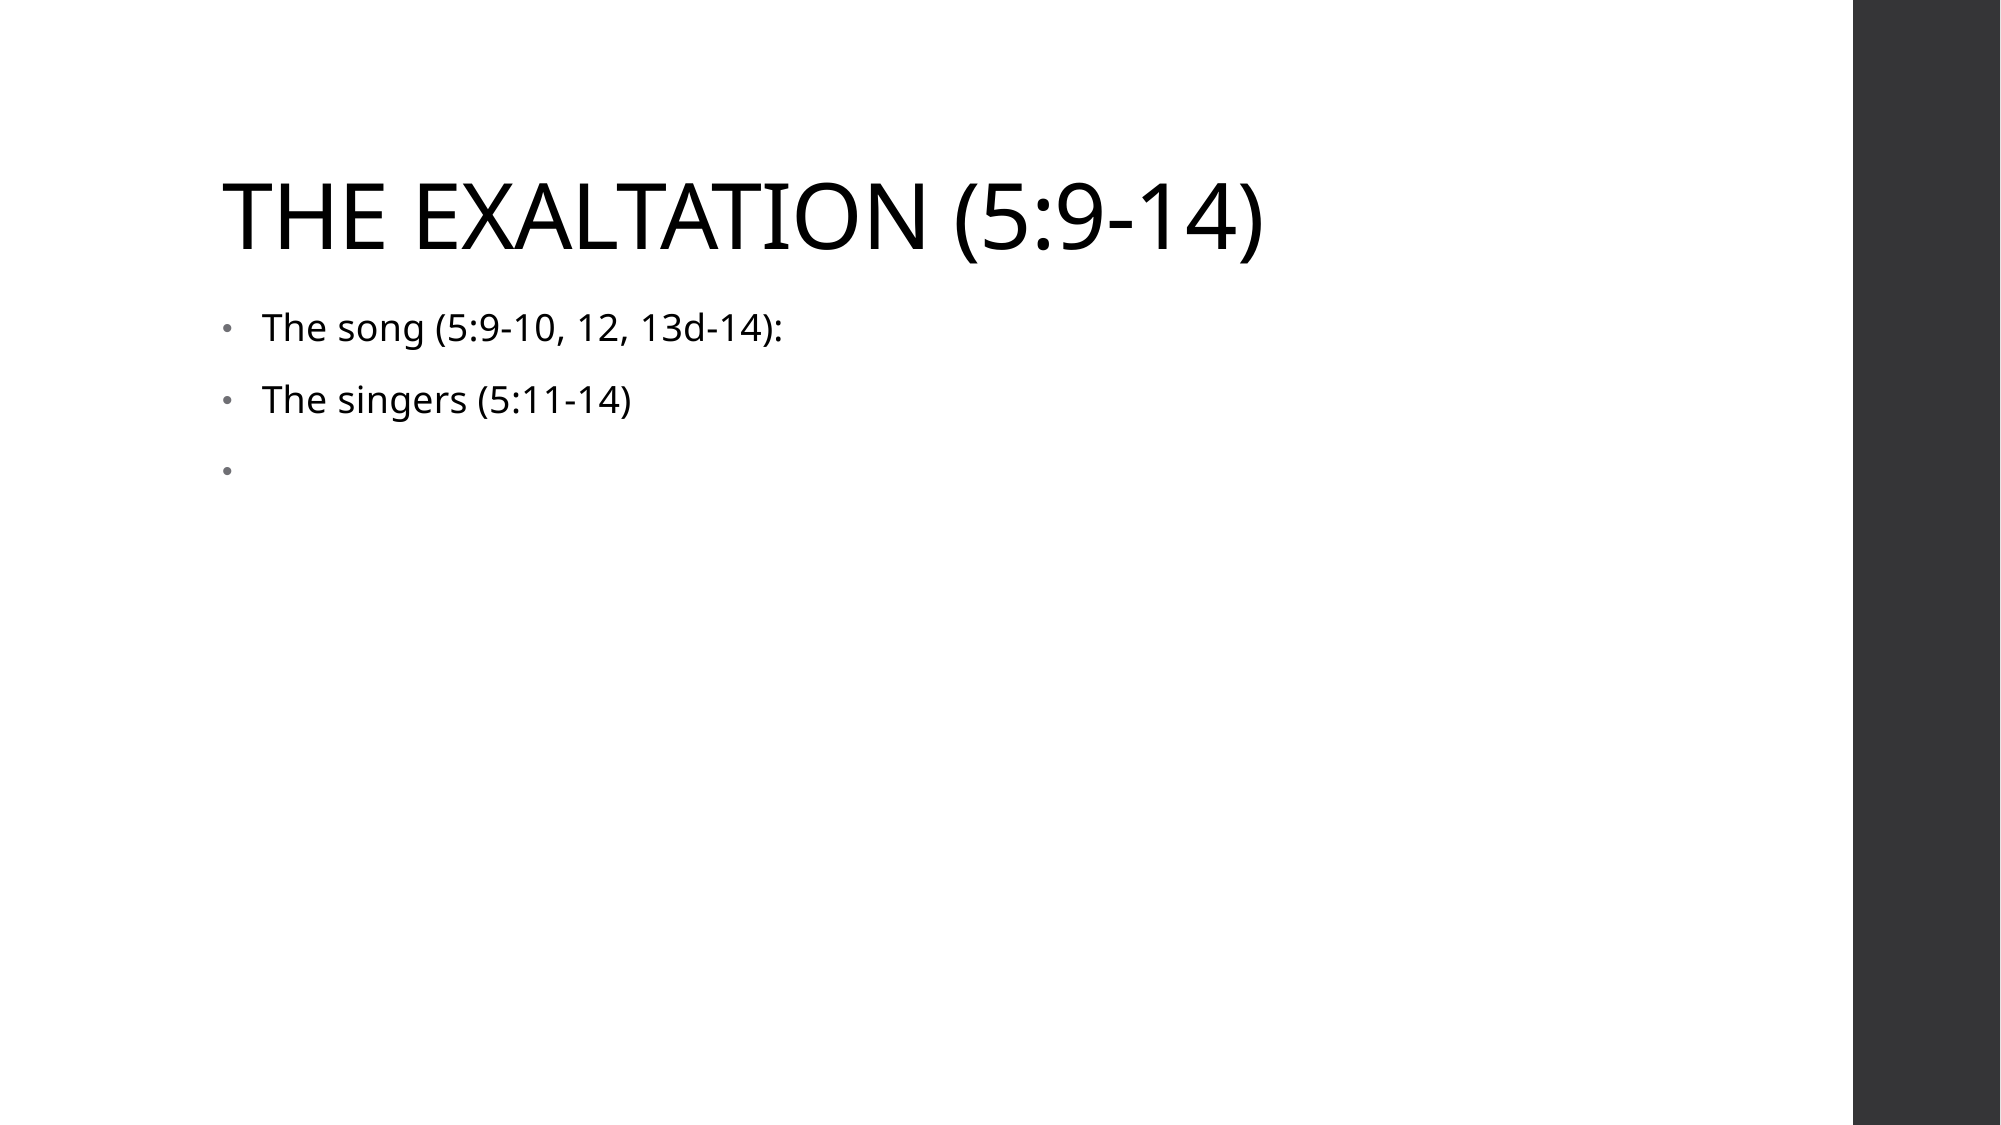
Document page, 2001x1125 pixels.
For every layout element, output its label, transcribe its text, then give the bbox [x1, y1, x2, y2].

title THE EXALTATION (5:9-14) [206, 60, 1797, 278]
list The song (5:9-10, 12, 13d-14): The singers (5:11-14) [206, 299, 1617, 1014]
